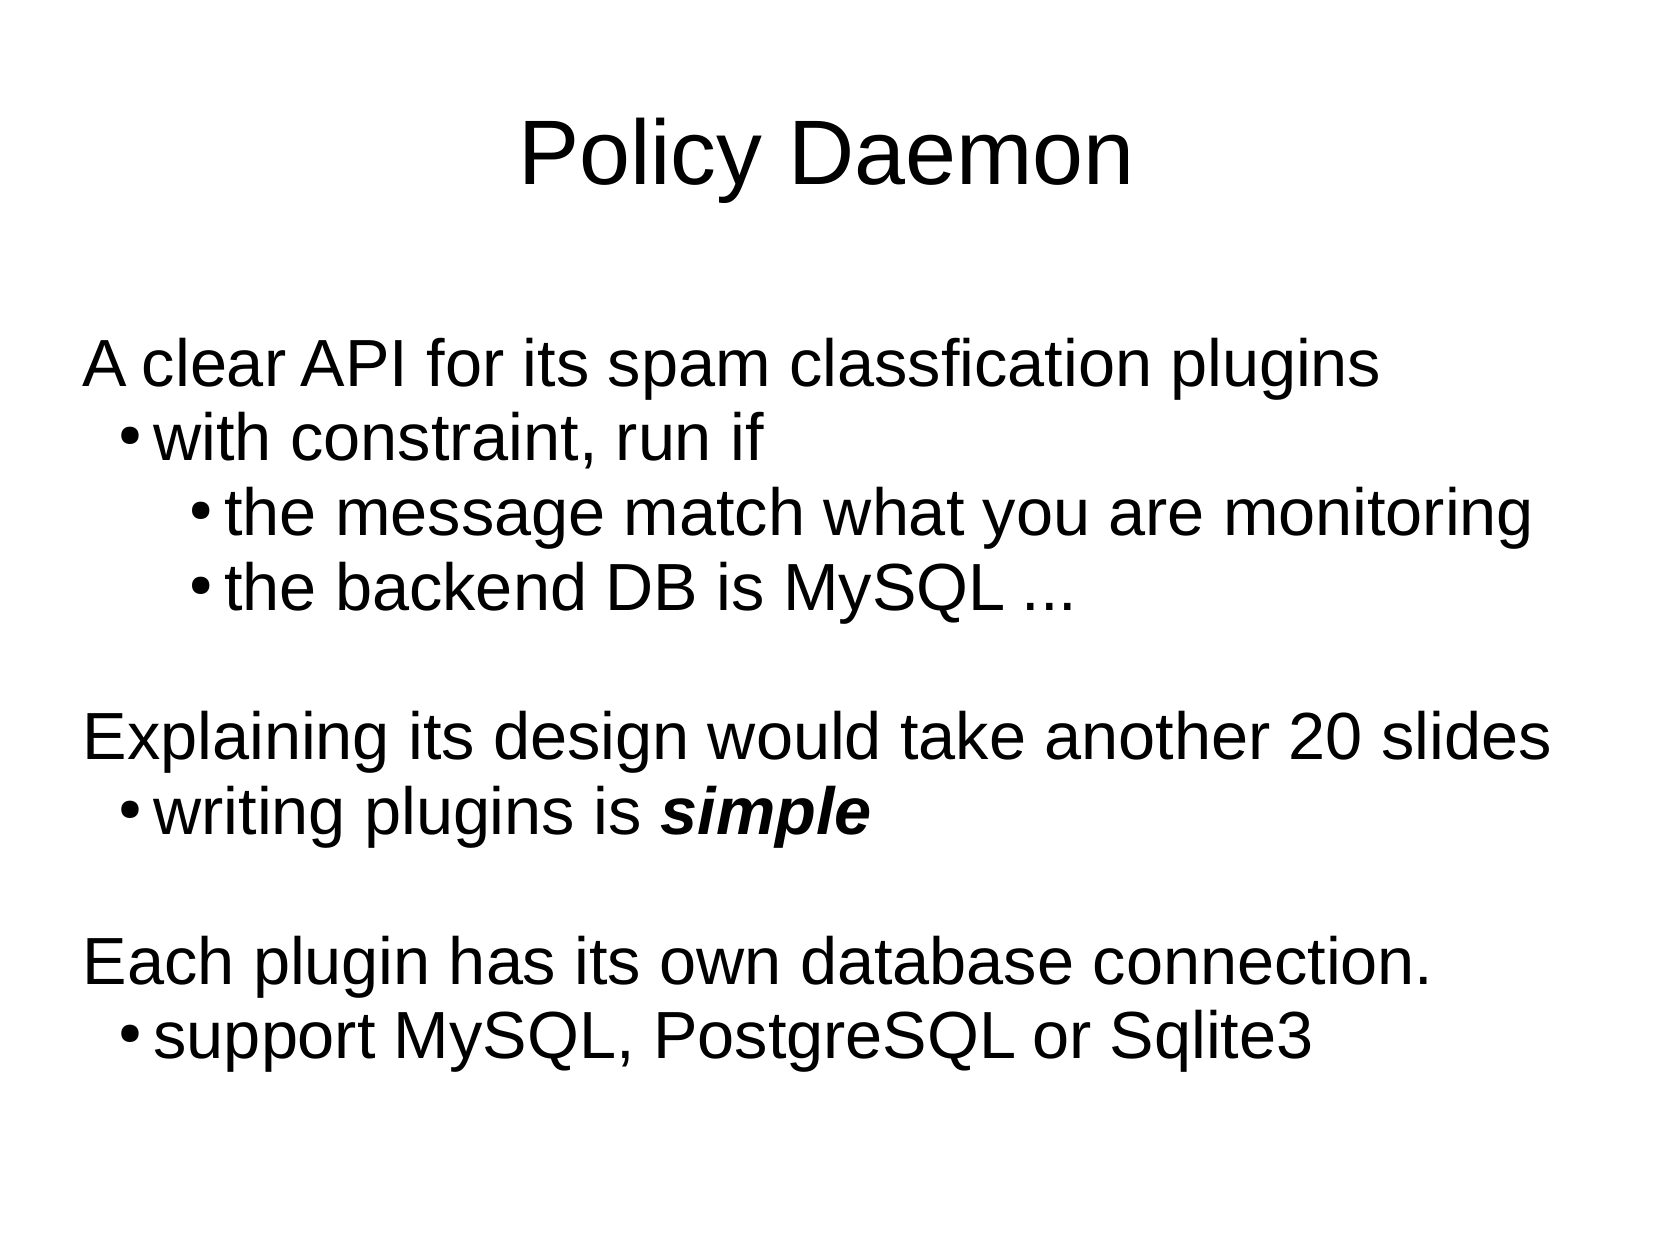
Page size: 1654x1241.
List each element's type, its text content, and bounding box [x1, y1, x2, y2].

title Policy Daemon [82, 56, 1571, 250]
subtitle A clear API for its spam classfication plugins with constraint, run if the message match what you are monitoring the backend DB is MySQL ... Explaining its design would take another 20 slides writing plugins is simple Each plugin has its own database connection. support MySQL, PostgreSQL or Sqlite3 [82, 297, 1571, 1102]
